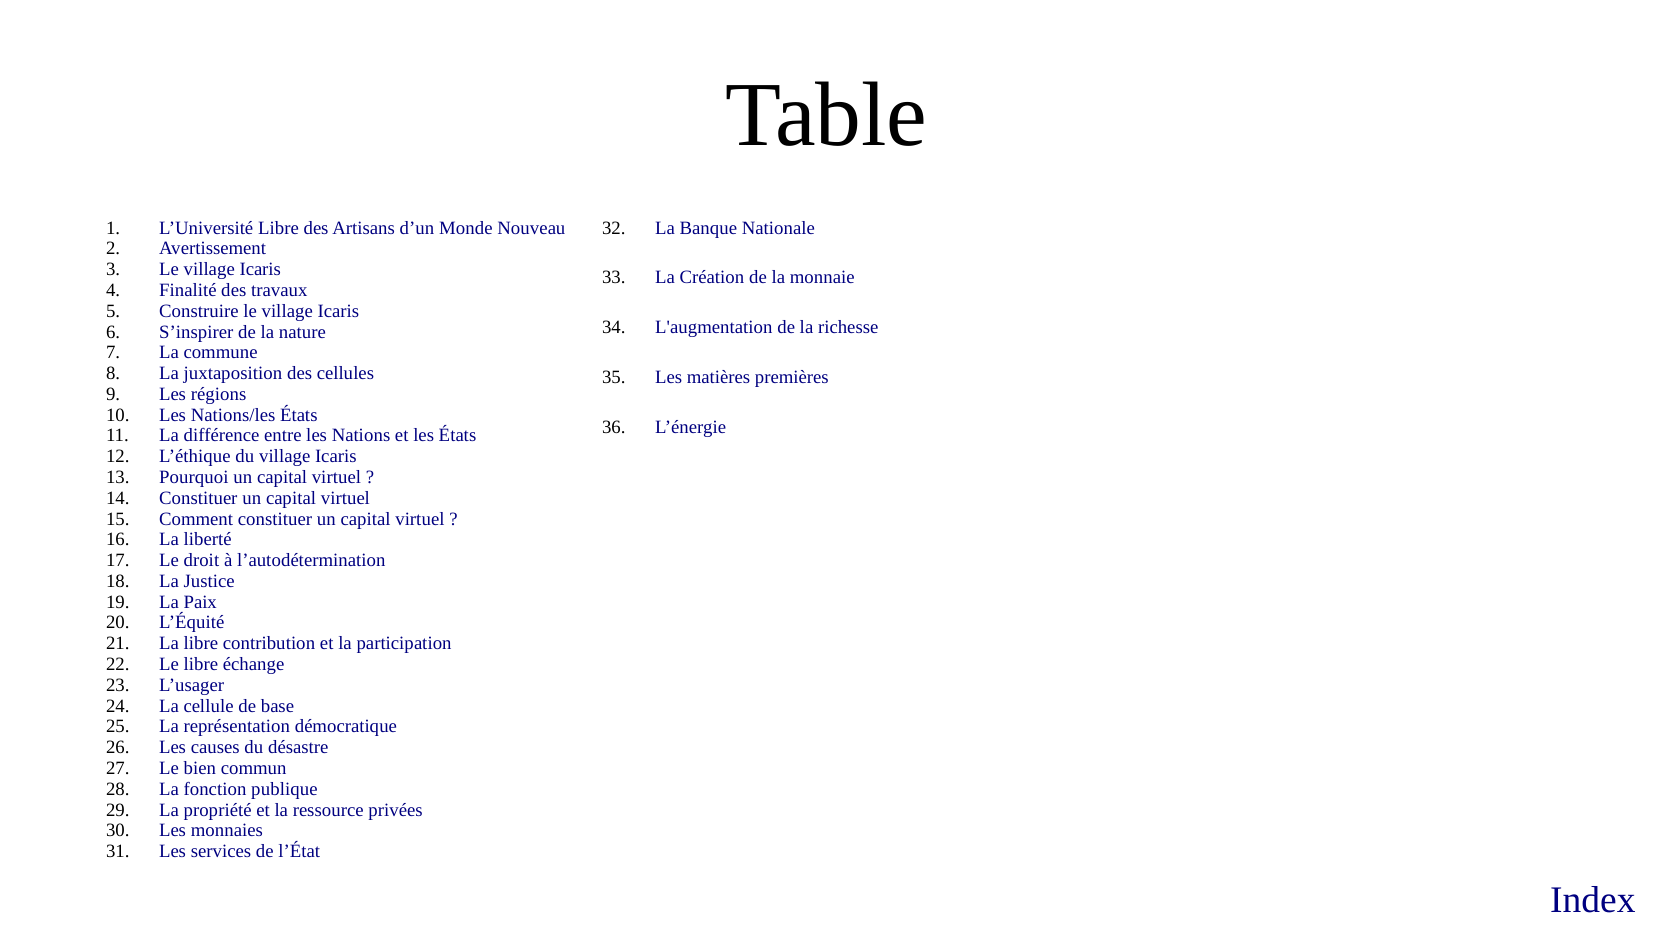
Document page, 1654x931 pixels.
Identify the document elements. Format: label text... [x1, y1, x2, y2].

list L’Université Libre des Artisans d’un Monde Nouveau Avertissement Le village Icaris Finalité des travaux Construire le village Icaris S’inspirer de la nature La commune La juxtaposition des cellules Les régions Les Nations/les États La différence entre les Nations et les États L’éthique du village Icaris Pourquoi un capital virtuel ? Constituer un capital virtuel Comment constituer un capital virtuel ? La liberté Le droit à l’autodétermination La Justice La Paix L’Équité La libre contribution et la participation Le libre échange L’usager La cellule de base La représentation démocratique Les causes du désastre Le bien commun La fonction publique La propriété et la ressource privées Les monnaies Les services de l’État La Banque Nationale La Création de la monnaie L'augmentation de la richesse Les matières premières L’énergie [88, 217, 1577, 871]
title Table [82, 24, 1571, 205]
